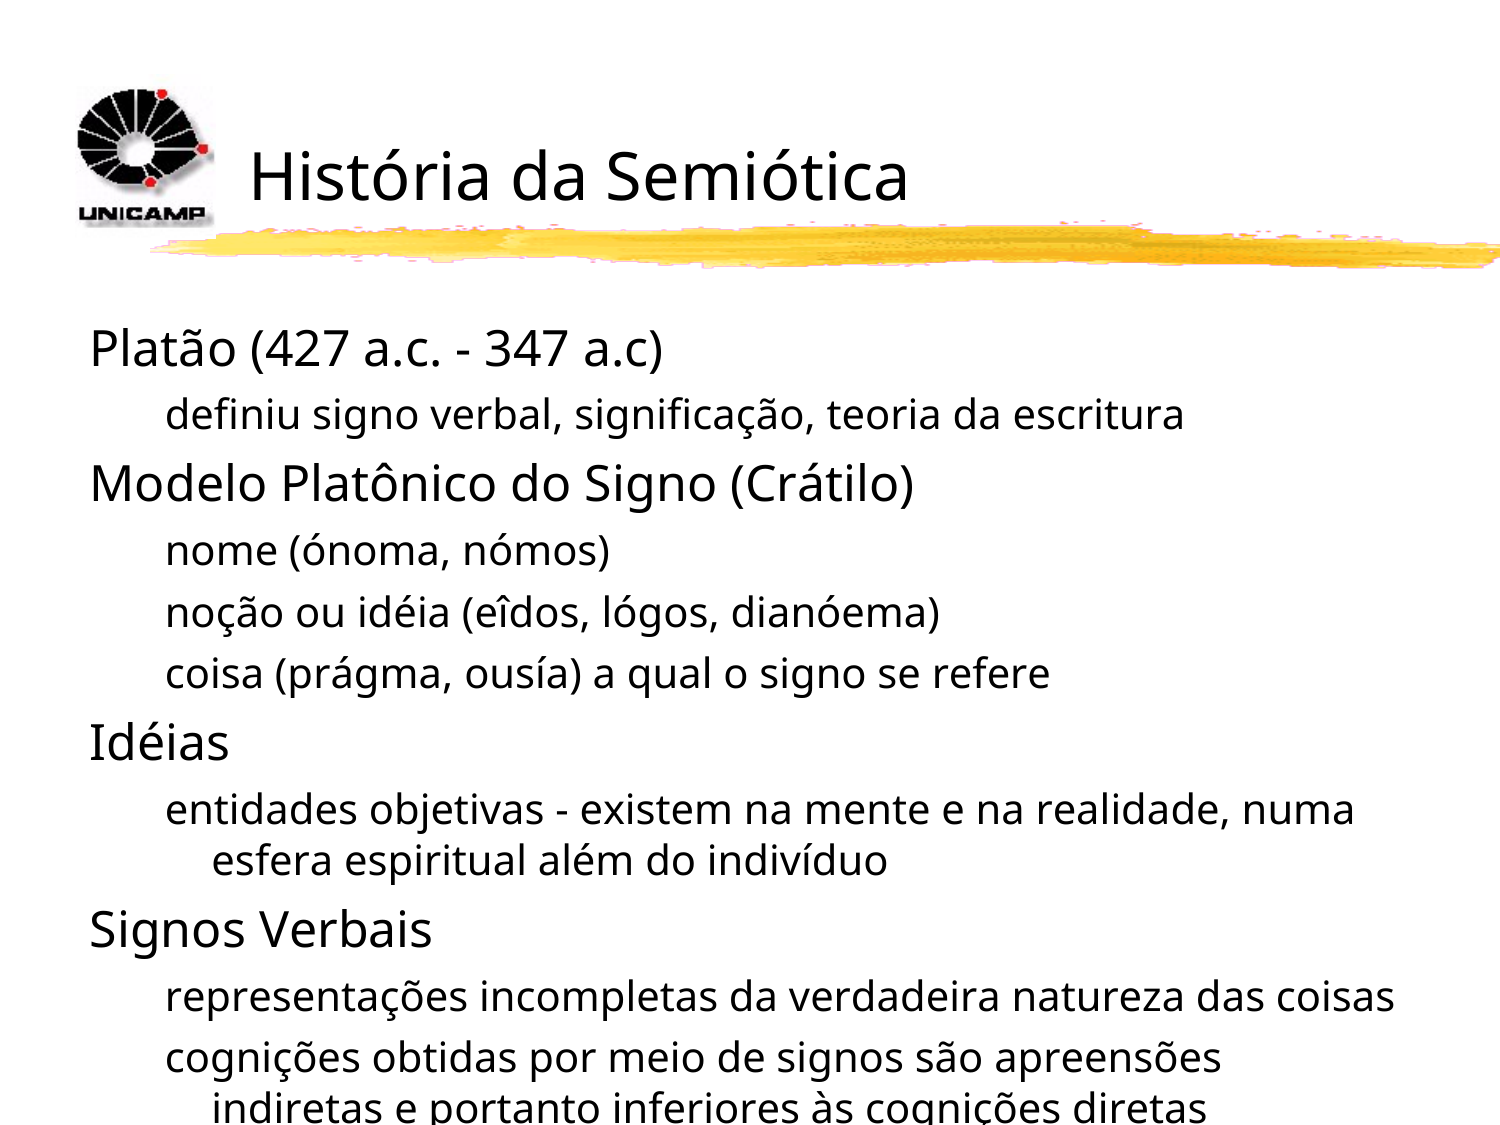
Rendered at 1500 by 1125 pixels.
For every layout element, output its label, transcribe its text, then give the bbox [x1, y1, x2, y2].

picture [75, 74, 1500, 279]
title História da Semiótica [233, 37, 1434, 225]
list Platão (427 a.c. - 347 a.c) definiu signo verbal, significação, teoria da escritura Modelo Platônico do Signo (Crátilo) nome (ónoma, nómos) noção ou idéia (eîdos, lógos, dianóema) coisa (prágma, ousía) a qual o signo se refere Idéias entidades objetivas - existem na mente e na realidade, numa esfera espiritual além do indivíduo Signos Verbais representações incompletas da verdadeira natureza das coisas cognições obtidas por meio de signos são apreensões indiretas e portanto inferiores às cognições diretas [74, 309, 1417, 1056]
